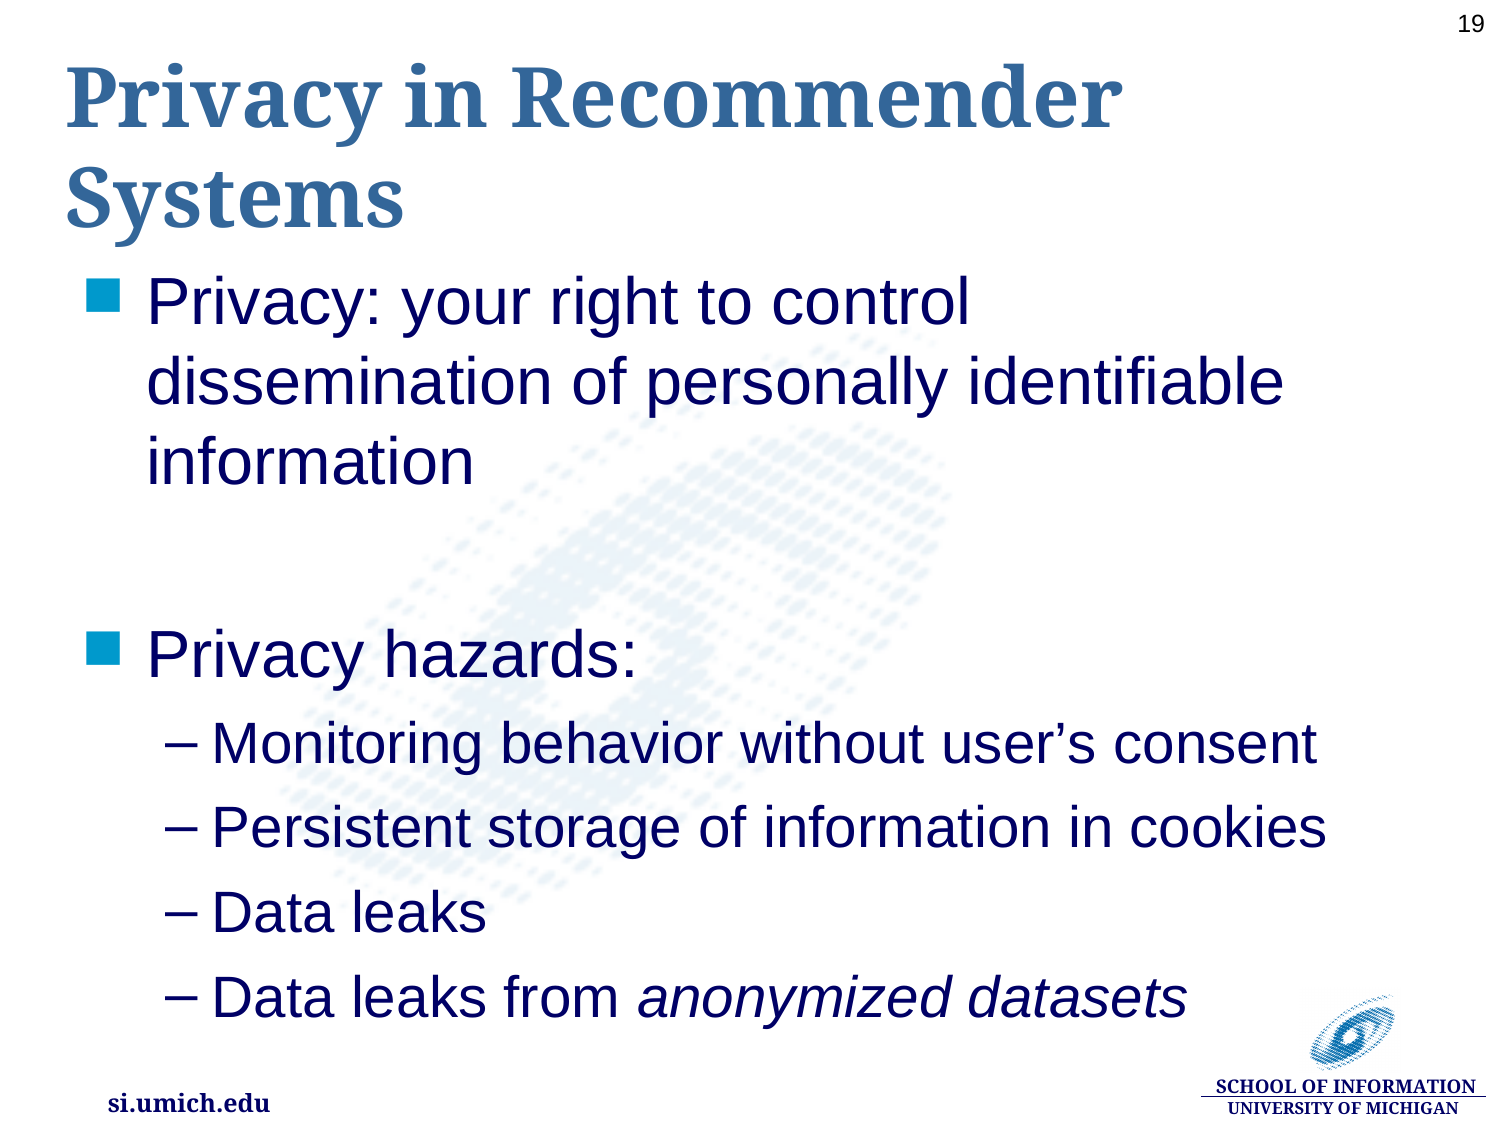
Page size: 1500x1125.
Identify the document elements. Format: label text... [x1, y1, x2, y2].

text_box <number> [1337, 0, 1500, 51]
list Privacy: your right to control dissemination of personally identifiable information Privacy hazards: Monitoring behavior without user’s consent Persistent storage of information in cookies Data leaks Data leaks from anonymized datasets [75, 249, 1351, 1037]
picture [1299, 987, 1401, 1073]
title Privacy in Recommender Systems [50, 49, 1326, 238]
